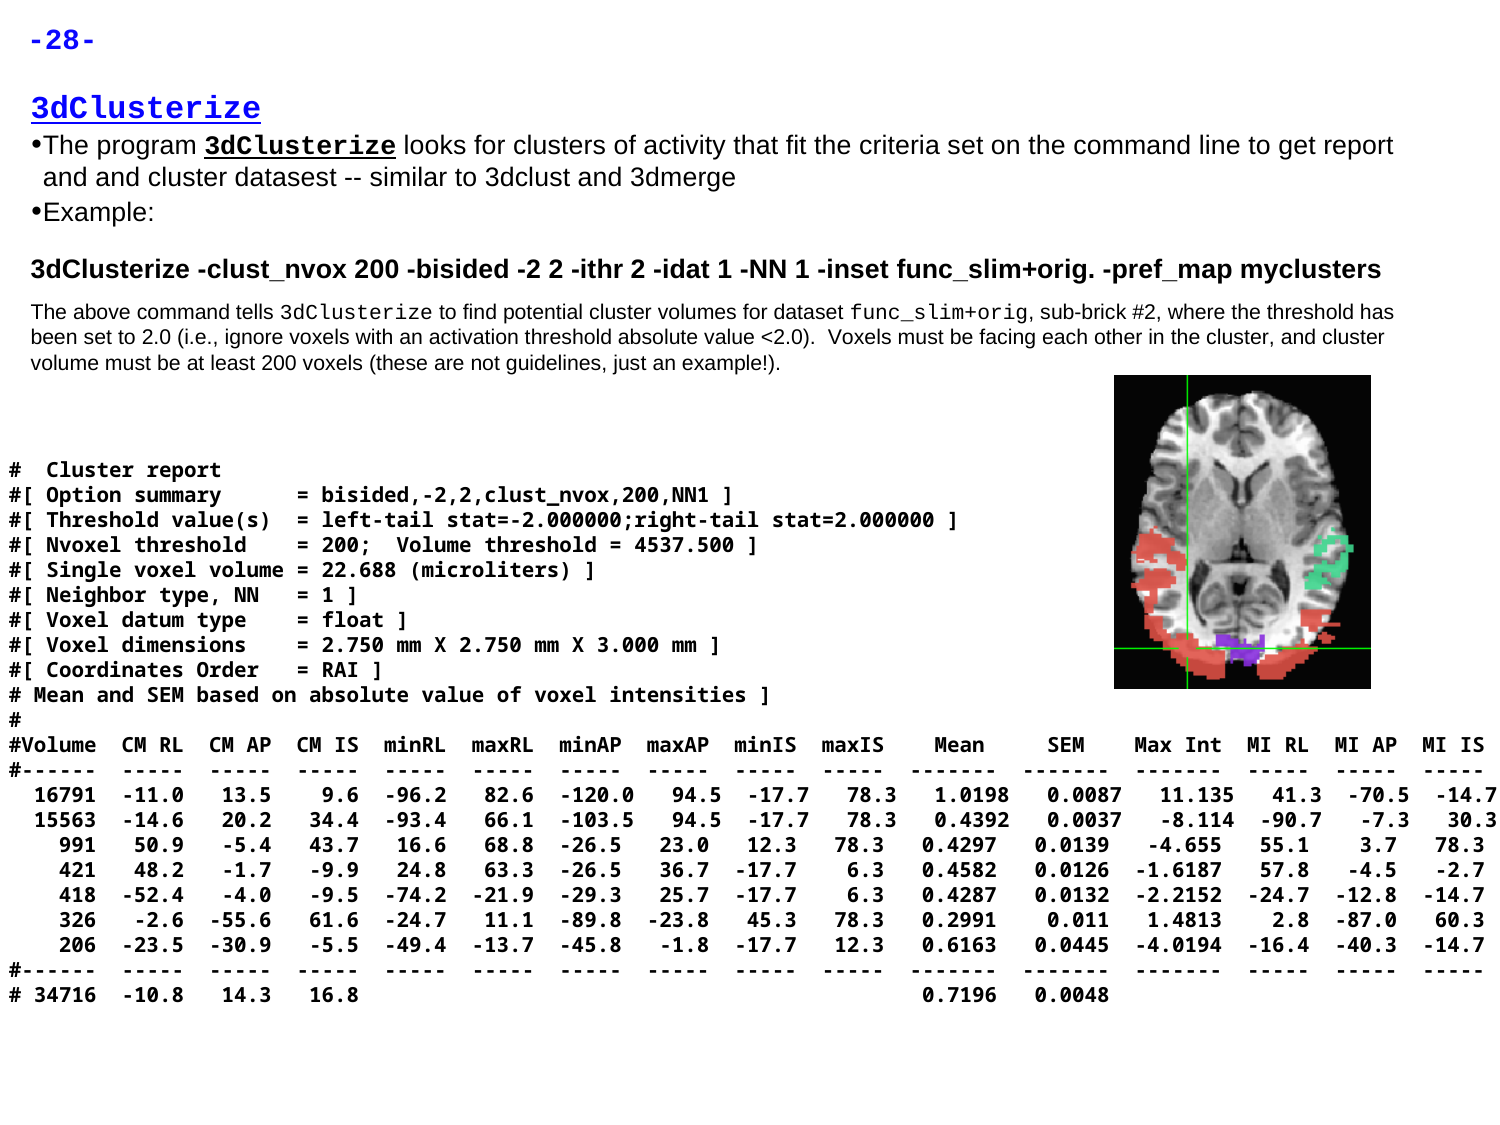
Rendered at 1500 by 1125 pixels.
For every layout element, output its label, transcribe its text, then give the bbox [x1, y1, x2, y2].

text_box # Cluster report #[ Option summary = bisided,-2,2,clust_nvox,200,NN1 ] #[ Threshold value(s) = left-tail stat=-2.000000;right-tail stat=2.000000 ] #[ Nvoxel threshold = 200; Volume threshold = 4537.500 ] #[ Single voxel volume = 22.688 (microliters) ] #[ Neighbor type, NN = 1 ] #[ Voxel datum type = float ] #[ Voxel dimensions = 2.750 mm X 2.750 mm X 3.000 mm ] #[ Coordinates Order = RAI ] # Mean and SEM based on absolute value of voxel intensities ] # #Volume CM RL CM AP CM IS minRL maxRL minAP maxAP minIS maxIS Mean SEM Max Int MI RL MI AP MI IS #------ ----- ----- ----- ----- ----- ----- ----- ----- ----- ------- ------- ------- ----- ----- ----- 16791 -11.0 13.5 9.6 -96.2 82.6 -120.0 94.5 -17.7 78.3 1.0198 0.0087 11.135 41.3 -70.5 -14.7 15563 -14.6 20.2 34.4 -93.4 66.1 -103.5 94.5 -17.7 78.3 0.4392 0.0037 -8.114 -90.7 -7.3 30.3 991 50.9 -5.4 43.7 16.6 68.8 -26.5 23.0 12.3 78.3 0.4297 0.0139 -4.655 55.1 3.7 78.3 421 48.2 -1.7 -9.9 24.8 63.3 -26.5 36.7 -17.7 6.3 0.4582 0.0126 -1.6187 57.8 -4.5 -2.7 418 -52.4 -4.0 -9.5 -74.2 -21.9 -29.3 25.7 -17.7 6.3 0.4287 0.0132 -2.2152 -24.7 -12.8 -14.7 326 -2.6 -55.6 61.6 -24.7 11.1 -89.8 -23.8 45.3 78.3 0.2991 0.011 1.4813 2.8 -87.0 60.3 206 -23.5 -30.9 -5.5 -49.4 -13.7 -45.8 -1.8 -17.7 12.3 0.6163 0.0445 -4.0194 -16.4 -40.3 -14.7 #------ ----- ----- ----- ----- ----- ----- ----- ----- ----- ------- ------- ------- ----- ----- ----- # 34716 -10.8 14.3 16.8 0.7196 0.0048 [0, 449, 1500, 1068]
picture [1114, 375, 1371, 689]
list 3dClusterize The program 3dClusterize looks for clusters of activity that fit the criteria set on the command line to get report and and cluster datasest -- similar to 3dclust and 3dmerge Example: 3dClusterize -clust_nvox 200 -bisided -2 2 -ithr 2 -idat 1 -NN 1 -inset func_slim+orig. -pref_map myclusters The above command tells 3dClusterize to find potential cluster volumes for dataset func_slim+orig, sub-brick #2, where the threshold has been set to 2.0 (i.e., ignore voxels with an activation threshold absolute value <2.0). Voxels must be facing each other in the cluster, and cluster volume must be at least 200 voxels (these are not guidelines, just an example!). [15, 79, 1441, 389]
